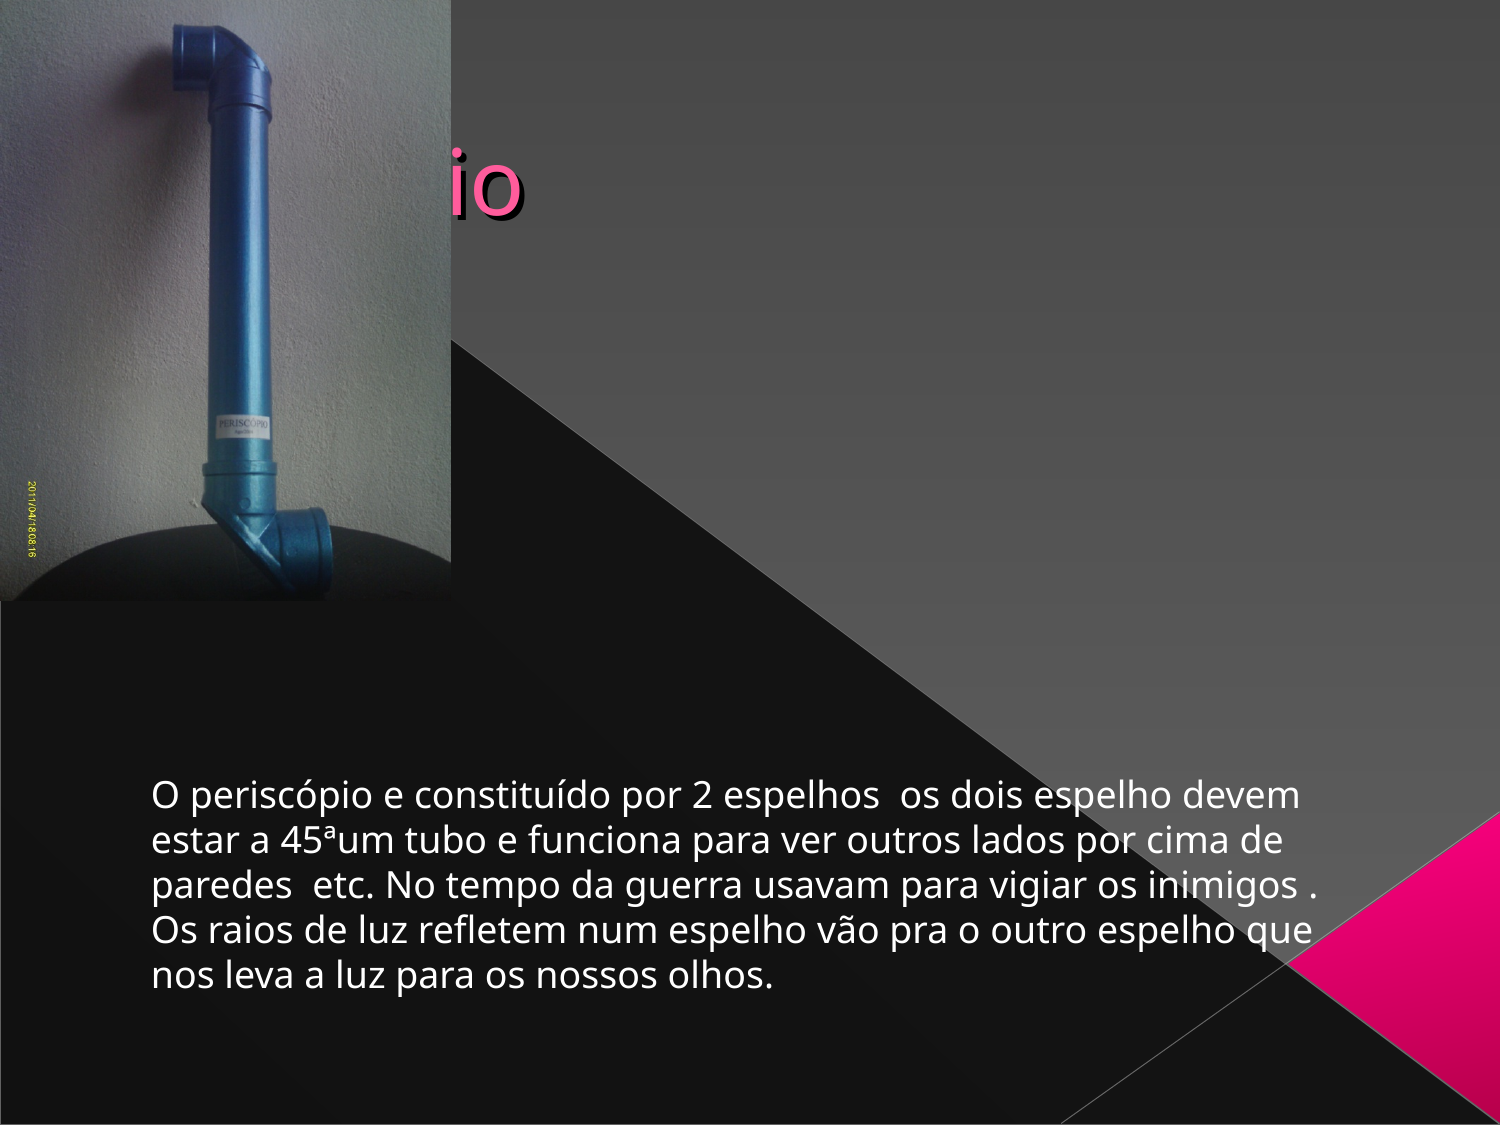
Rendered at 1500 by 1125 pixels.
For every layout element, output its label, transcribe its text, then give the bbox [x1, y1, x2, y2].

text_box O periscópio e constituído por 2 espelhos os dois espelho devem estar a 45ªum tubo e funciona para ver outros lados por cima de paredes etc. No tempo da guerra usavam para vigiar os inimigos . Os raios de luz refletem num espelho vão pra o outro espelho que nos leva a luz para os nossos olhos. [135, 763, 1353, 1052]
title Periscópio [451, 0, 1305, 242]
picture [0, 0, 451, 601]
